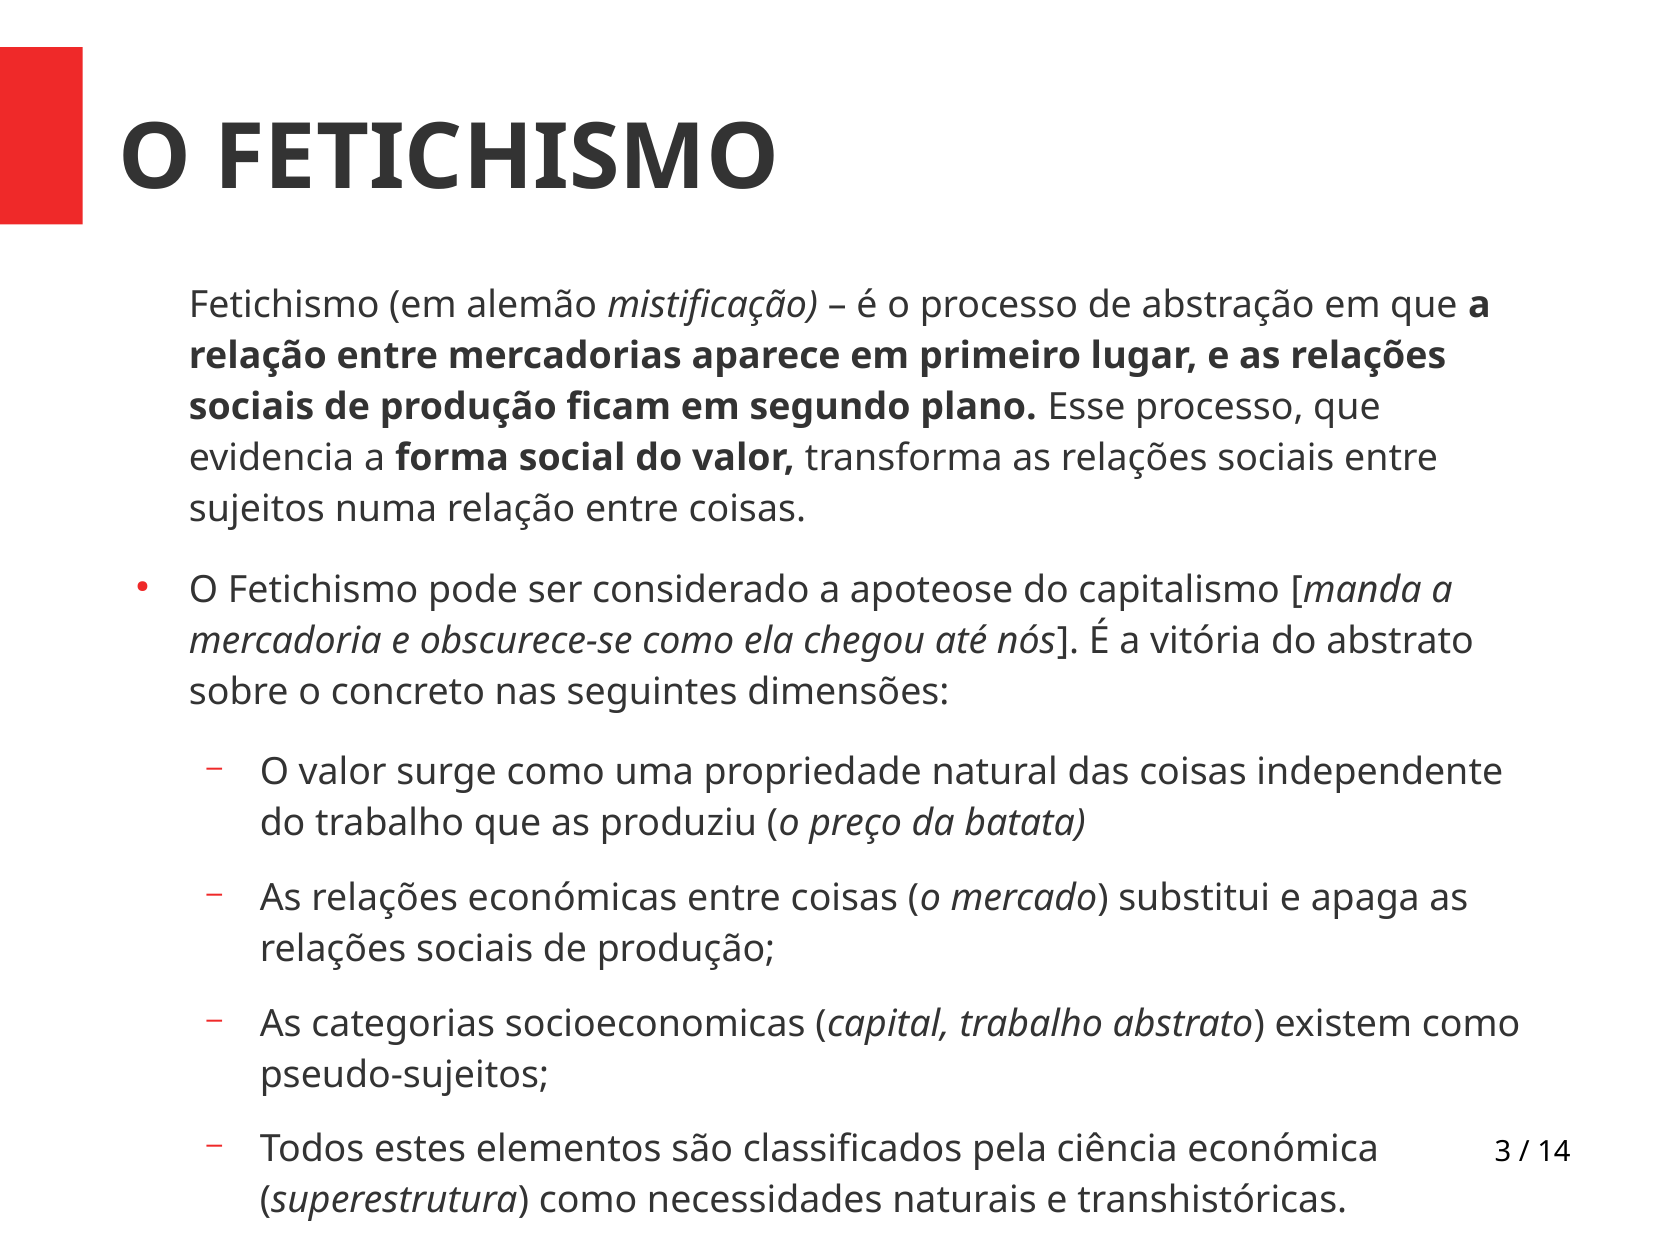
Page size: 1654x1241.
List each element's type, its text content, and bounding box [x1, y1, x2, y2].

list Fetichismo (em alemão mistificação) – é o processo de abstração em que a relação entre mercadorias aparece em primeiro lugar, e as relações sociais de produção ficam em segundo plano. Esse processo, que evidencia a forma social do valor, transforma as relações sociais entre sujeitos numa relação entre coisas. O Fetichismo pode ser considerado a apoteose do capitalismo [manda a mercadoria e obscurece-se como ela chegou até nós]. É a vitória do abstrato sobre o concreto nas seguintes dimensões: O valor surge como uma propriedade natural das coisas independente do trabalho que as produziu (o preço da batata) As relações económicas entre coisas (o mercado) substitui e apaga as relações sociais de produção; As categorias socioeconomicas (capital, trabalho abstrato) existem como pseudo-sujeitos; Todos estes elementos são classificados pela ciência económica (superestrutura) como necessidades naturais e transhistóricas. [118, 277, 1536, 997]
title O FETICHISMO [118, 45, 1571, 260]
